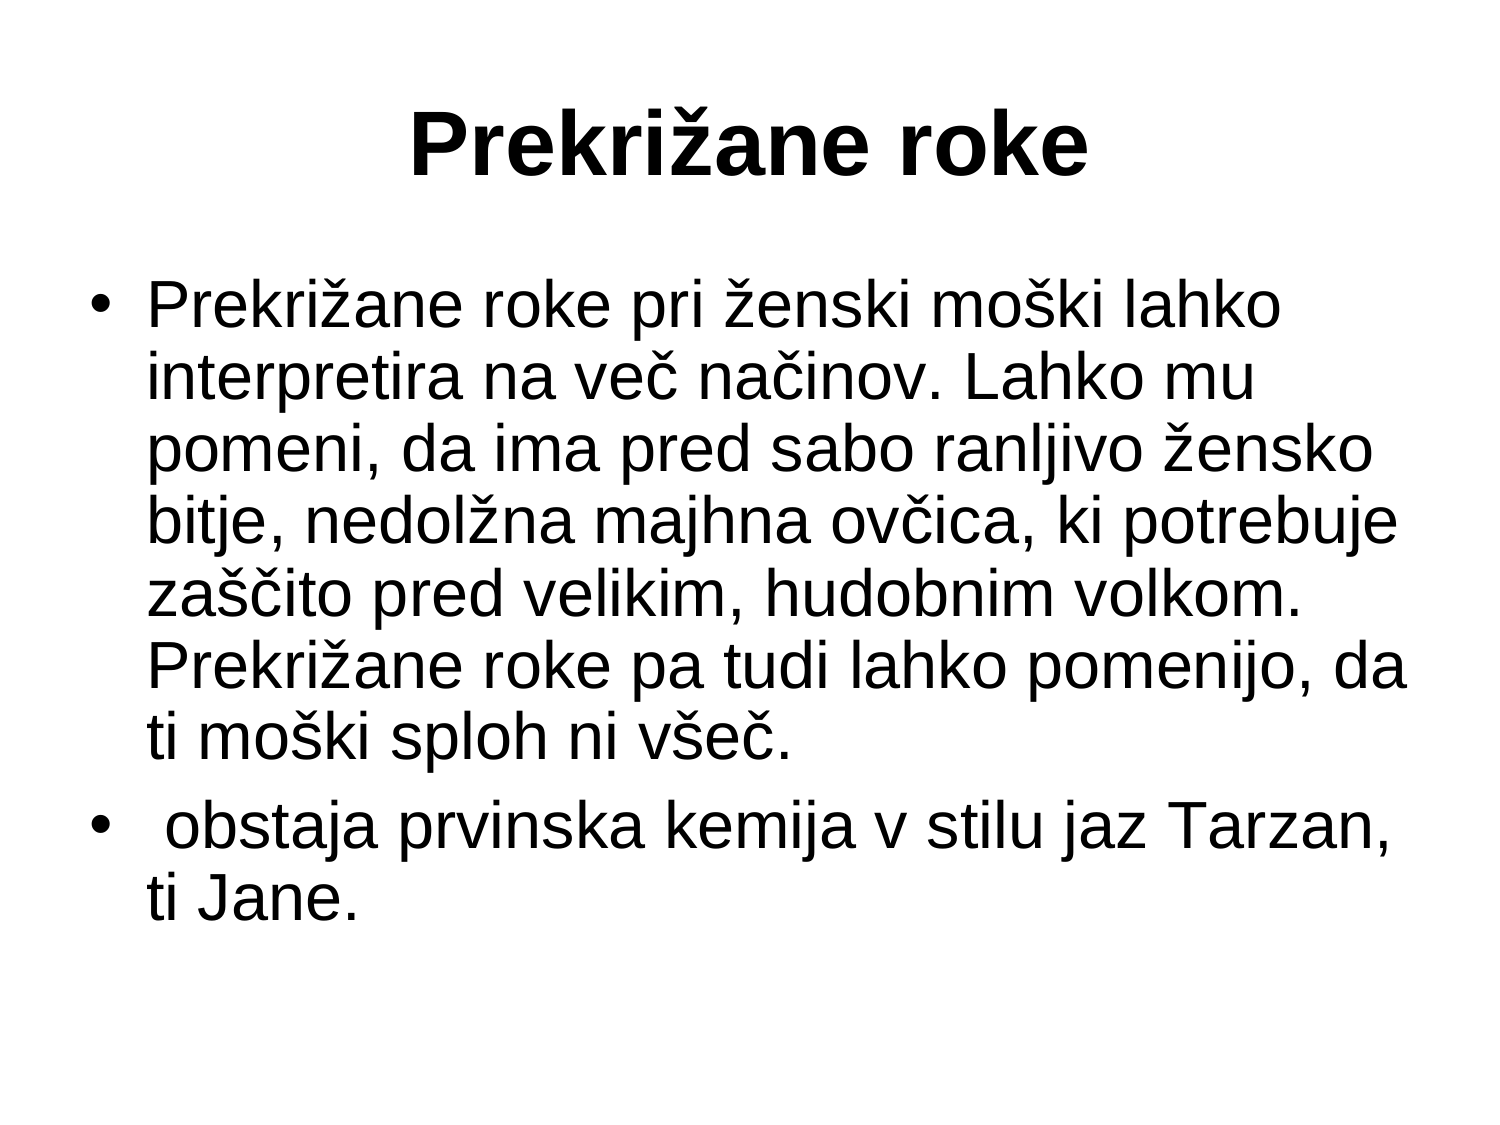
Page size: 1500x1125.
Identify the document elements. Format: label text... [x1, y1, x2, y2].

title Prekrižane roke [75, 45, 1426, 233]
list Prekrižane roke pri ženski moški lahko interpretira na več načinov. Lahko mu pomeni, da ima pred sabo ranljivo žensko bitje, nedolžna majhna ovčica, ki potrebuje zaščito pred velikim, hudobnim volkom. Prekrižane roke pa tudi lahko pomenijo, da ti moški sploh ni všeč. obstaja prvinska kemija v stilu jaz Tarzan, ti Jane. [75, 262, 1426, 1006]
